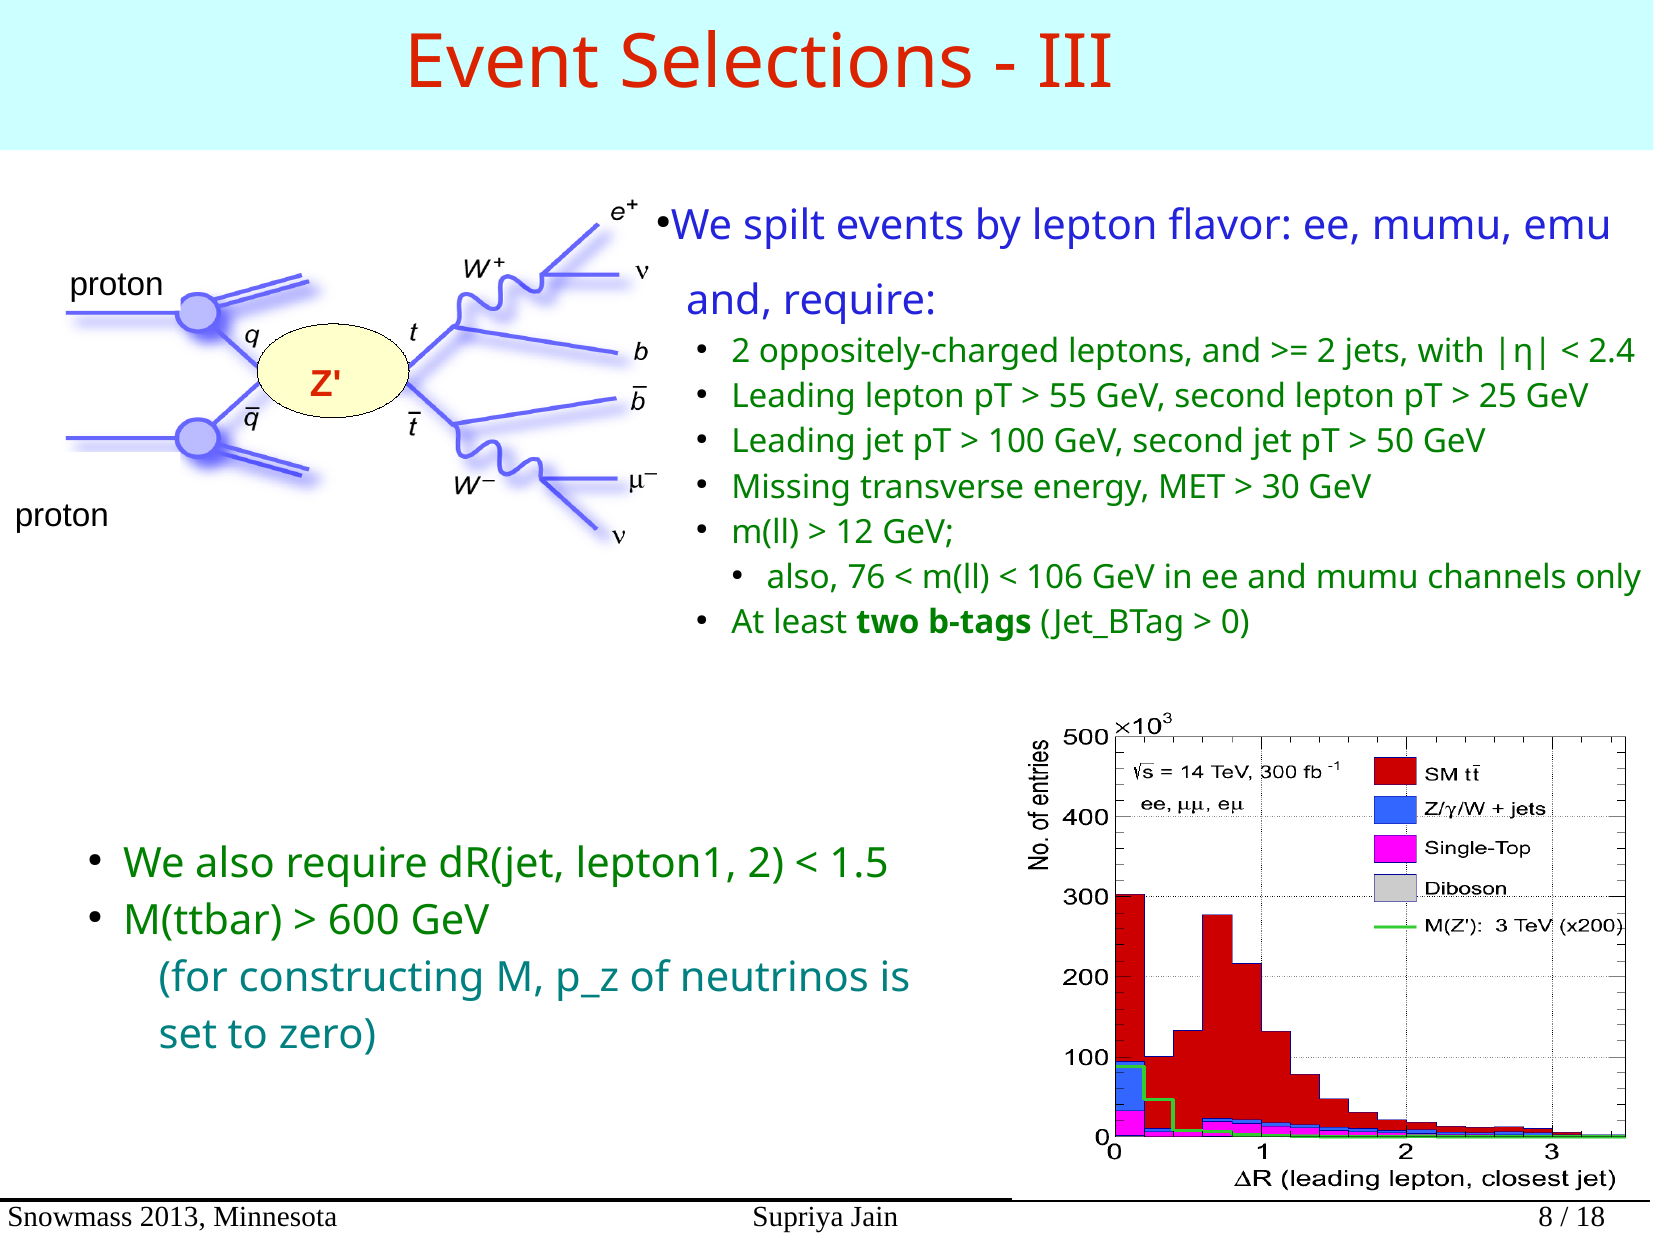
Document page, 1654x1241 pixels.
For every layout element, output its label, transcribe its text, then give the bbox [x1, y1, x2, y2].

picture [1012, 712, 1654, 1201]
text_box [257, 323, 410, 415]
text_box We spilt events by lepton flavor: ee, mumu, emu [641, 187, 1654, 263]
picture [30, 187, 676, 563]
text_box Event Selections - III [0, 0, 1654, 151]
text_box and, require: 2 oppositely-charged leptons, and >= 2 jets, with |η| < 2.4 Leading lepton pT > 55 GeV, second lepton pT > 25 GeV Leading jet pT > 100 GeV, second jet pT > 50 GeV Missing transverse energy, MET > 30 GeV m(ll) > 12 GeV; also, 76 < m(ll) < 106 GeV in ee and mumu channels only At least two b-tags (Jet_BTag > 0) [645, 263, 1654, 713]
text_box proton [0, 452, 181, 542]
text_box We also require dR(jet, lepton1, 2) < 1.5 M(ttbar) > 600 GeV (for constructing M, p_z of neutrinos is set to zero) [37, 825, 976, 1088]
text_box proton [54, 258, 181, 311]
text_box Z' [295, 355, 361, 427]
